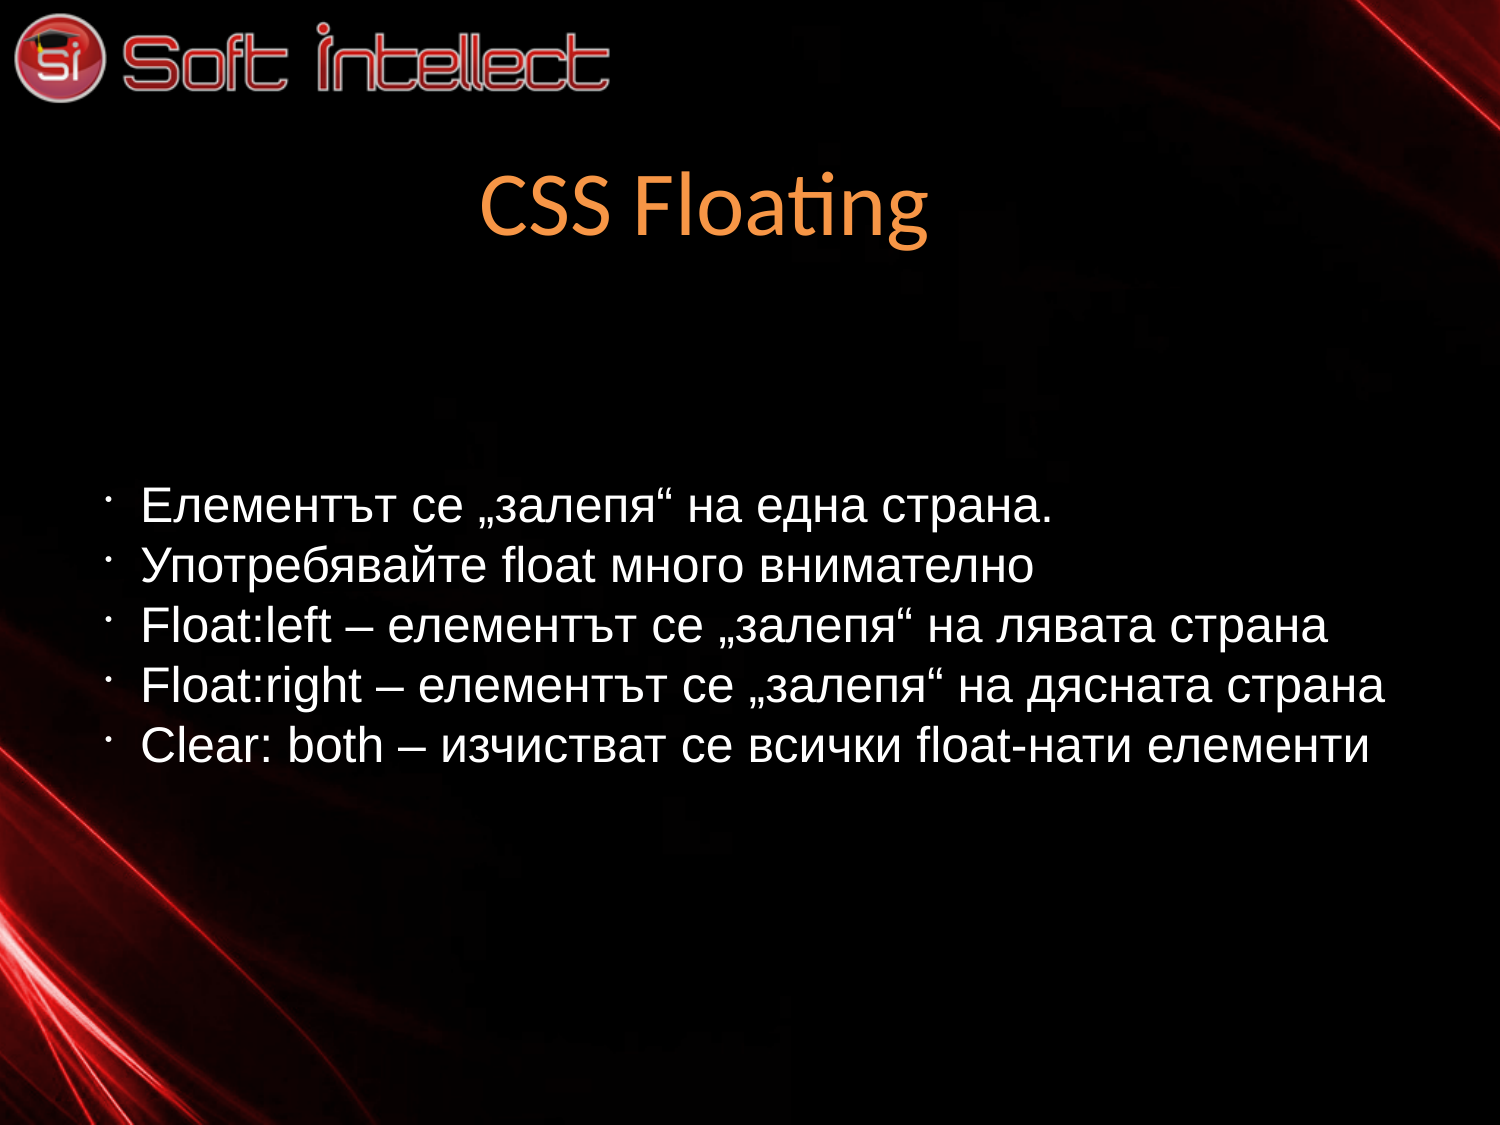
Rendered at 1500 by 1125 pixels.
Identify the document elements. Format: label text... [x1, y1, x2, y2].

picture [0, 0, 1500, 1125]
text_box Елементът се „залепя“ на една страна. Употребявайте float много внимателно Float:left – елементът се „залепя“ на лявата страна Float:right – елементът се „залепя“ на дясната страна Clear: both – изчистват се всички float-нати елементи [90, 464, 1441, 796]
text_box CSS Floating [29, 104, 1380, 293]
